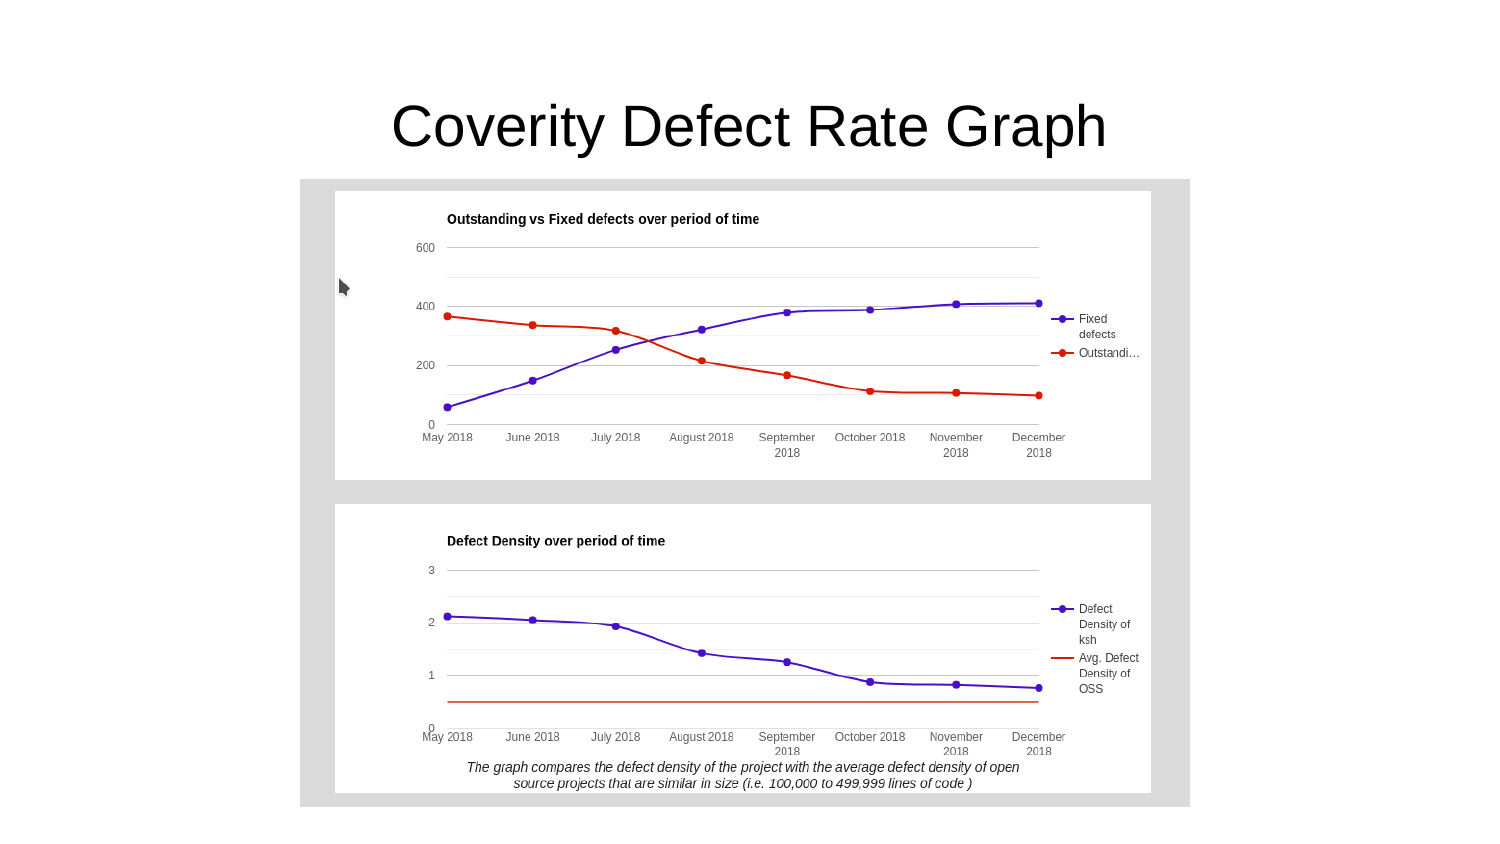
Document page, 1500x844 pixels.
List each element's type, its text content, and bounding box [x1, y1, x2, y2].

title Coverity Defect Rate Graph [51, 72, 1449, 167]
picture [300, 179, 1190, 807]
